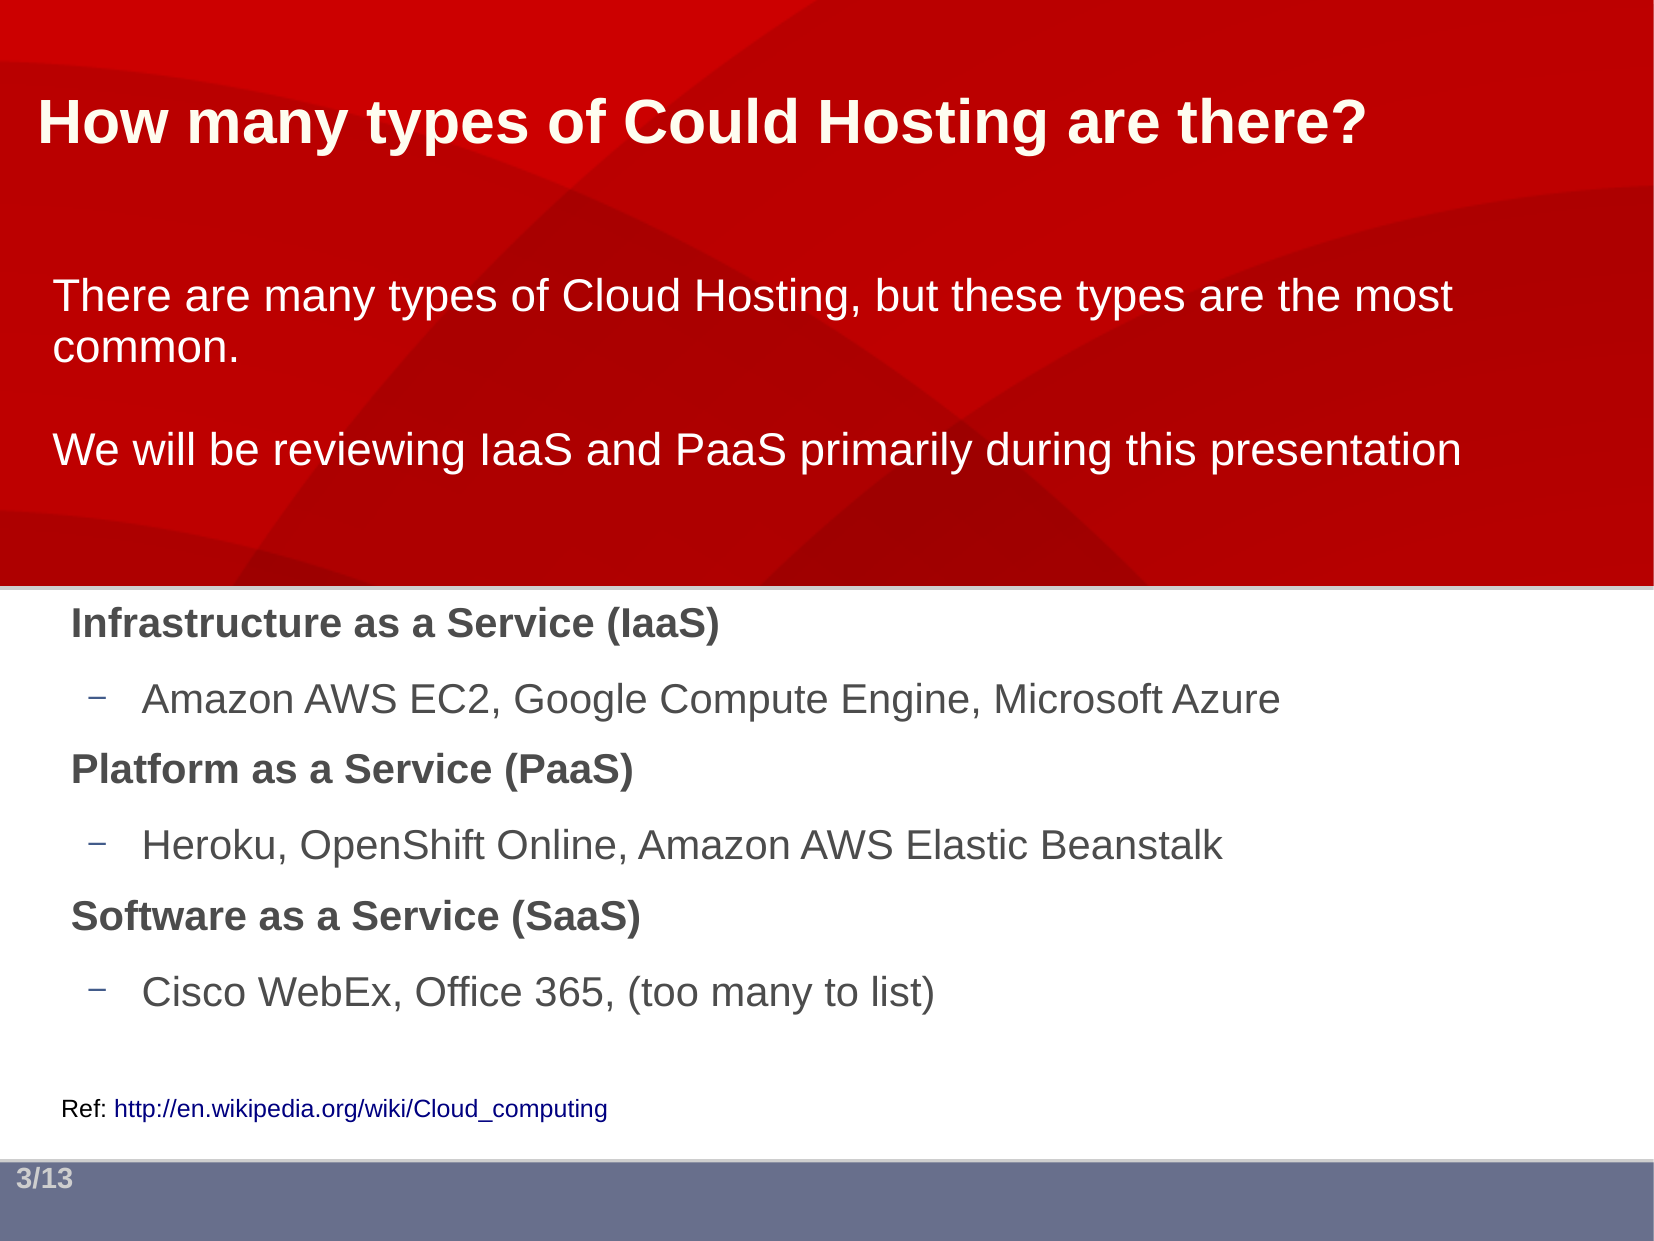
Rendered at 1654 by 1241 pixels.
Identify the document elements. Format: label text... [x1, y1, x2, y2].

text_box Ref: http://en.wikipedia.org/wiki/Cloud_computing [37, 1087, 1613, 1131]
list Infrastructure as a Service (IaaS) Amazon AWS EC2, Google Compute Engine, Microsoft Azure Platform as a Service (PaaS) Heroku, OpenShift Online, Amazon AWS Elastic Beanstalk Software as a Service (SaaS) Cisco WebEx, Office 365, (too many to list) [0, 600, 1530, 1166]
picture [0, 0, 1654, 586]
title How many types of Could Hosting are there? [37, 55, 1526, 188]
text_box There are many types of Cloud Hosting, but these types are the most common. We will be reviewing IaaS and PaaS primarily during this presentation [37, 262, 1613, 483]
